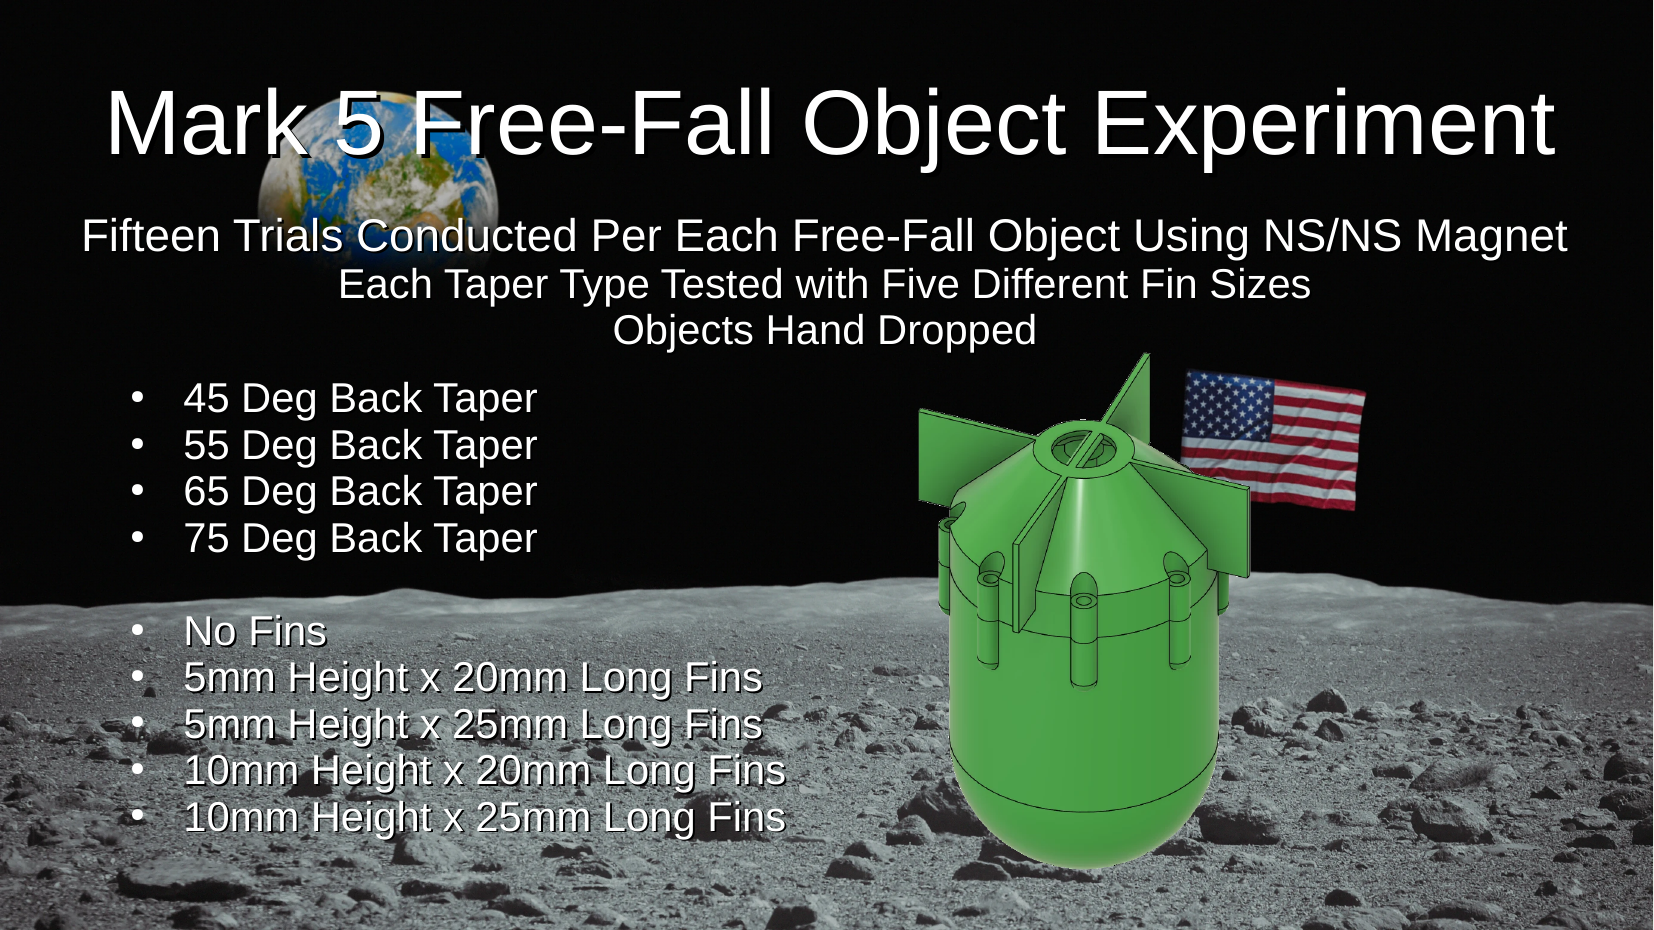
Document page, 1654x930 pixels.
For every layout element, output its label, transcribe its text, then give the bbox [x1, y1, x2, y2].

text_box Fifteen Trials Conducted Per Each Free-Fall Object Using NS/NS Magnet Each Taper Type Tested with Five Different Fin Sizes Objects Hand Dropped [37, 202, 1613, 376]
list 45 Deg Back Taper 55 Deg Back Taper 65 Deg Back Taper 75 Deg Back Taper No Fins 5mm Height x 20mm Long Fins 5mm Height x 25mm Long Fins 10mm Height x 20mm Long Fins 10mm Height x 25mm Long Fins [112, 376, 835, 915]
title Mark 5 Free-Fall Object Experiment [87, 19, 1576, 202]
picture [0, 0, 1654, 930]
